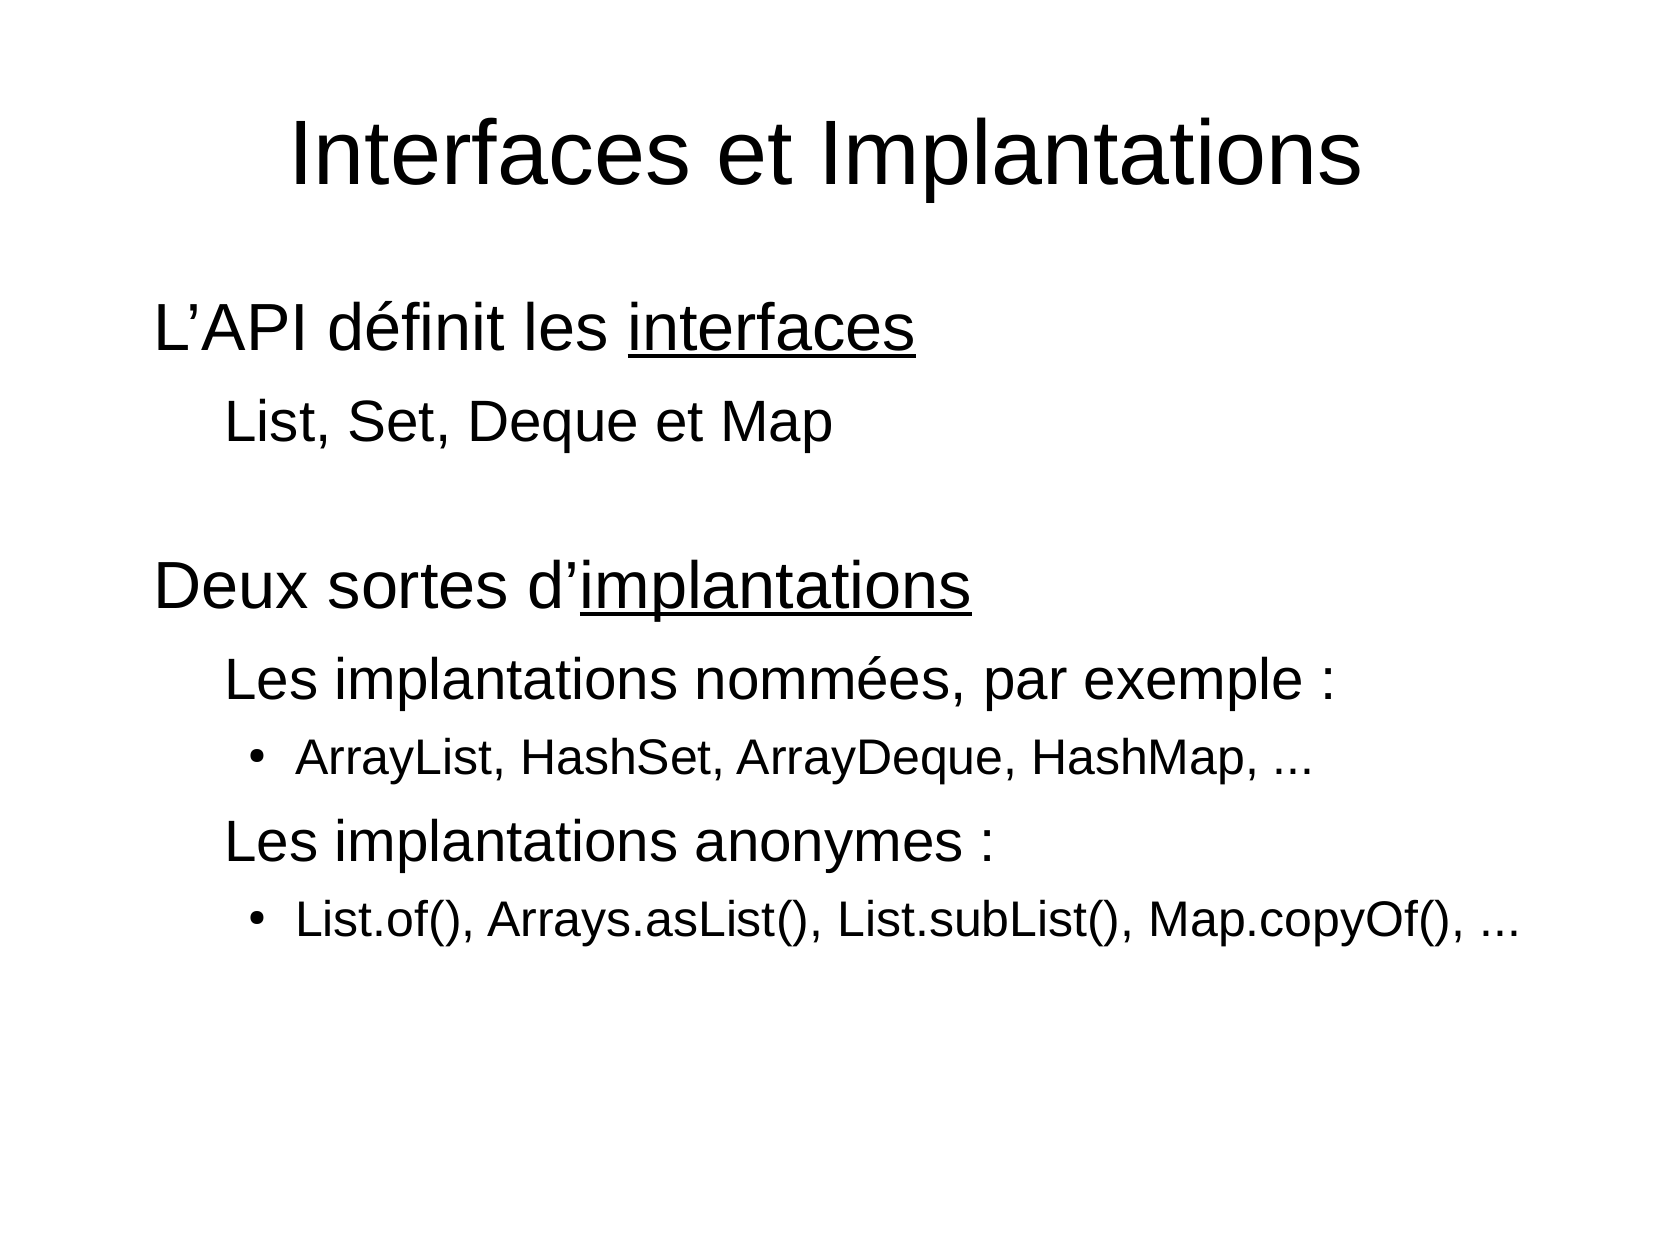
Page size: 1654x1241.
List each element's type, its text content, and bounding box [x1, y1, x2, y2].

list L’API définit les interfaces List, Set, Deque et Map Deux sortes d’implantations Les implantations nommées, par exemple : ArrayList, HashSet, ArrayDeque, HashMap, ... Les implantations anonymes : List.of(), Arrays.asList(), List.subList(), Map.copyOf(), ... [82, 290, 1571, 1010]
title Interfaces et Implantations [82, 49, 1571, 257]
